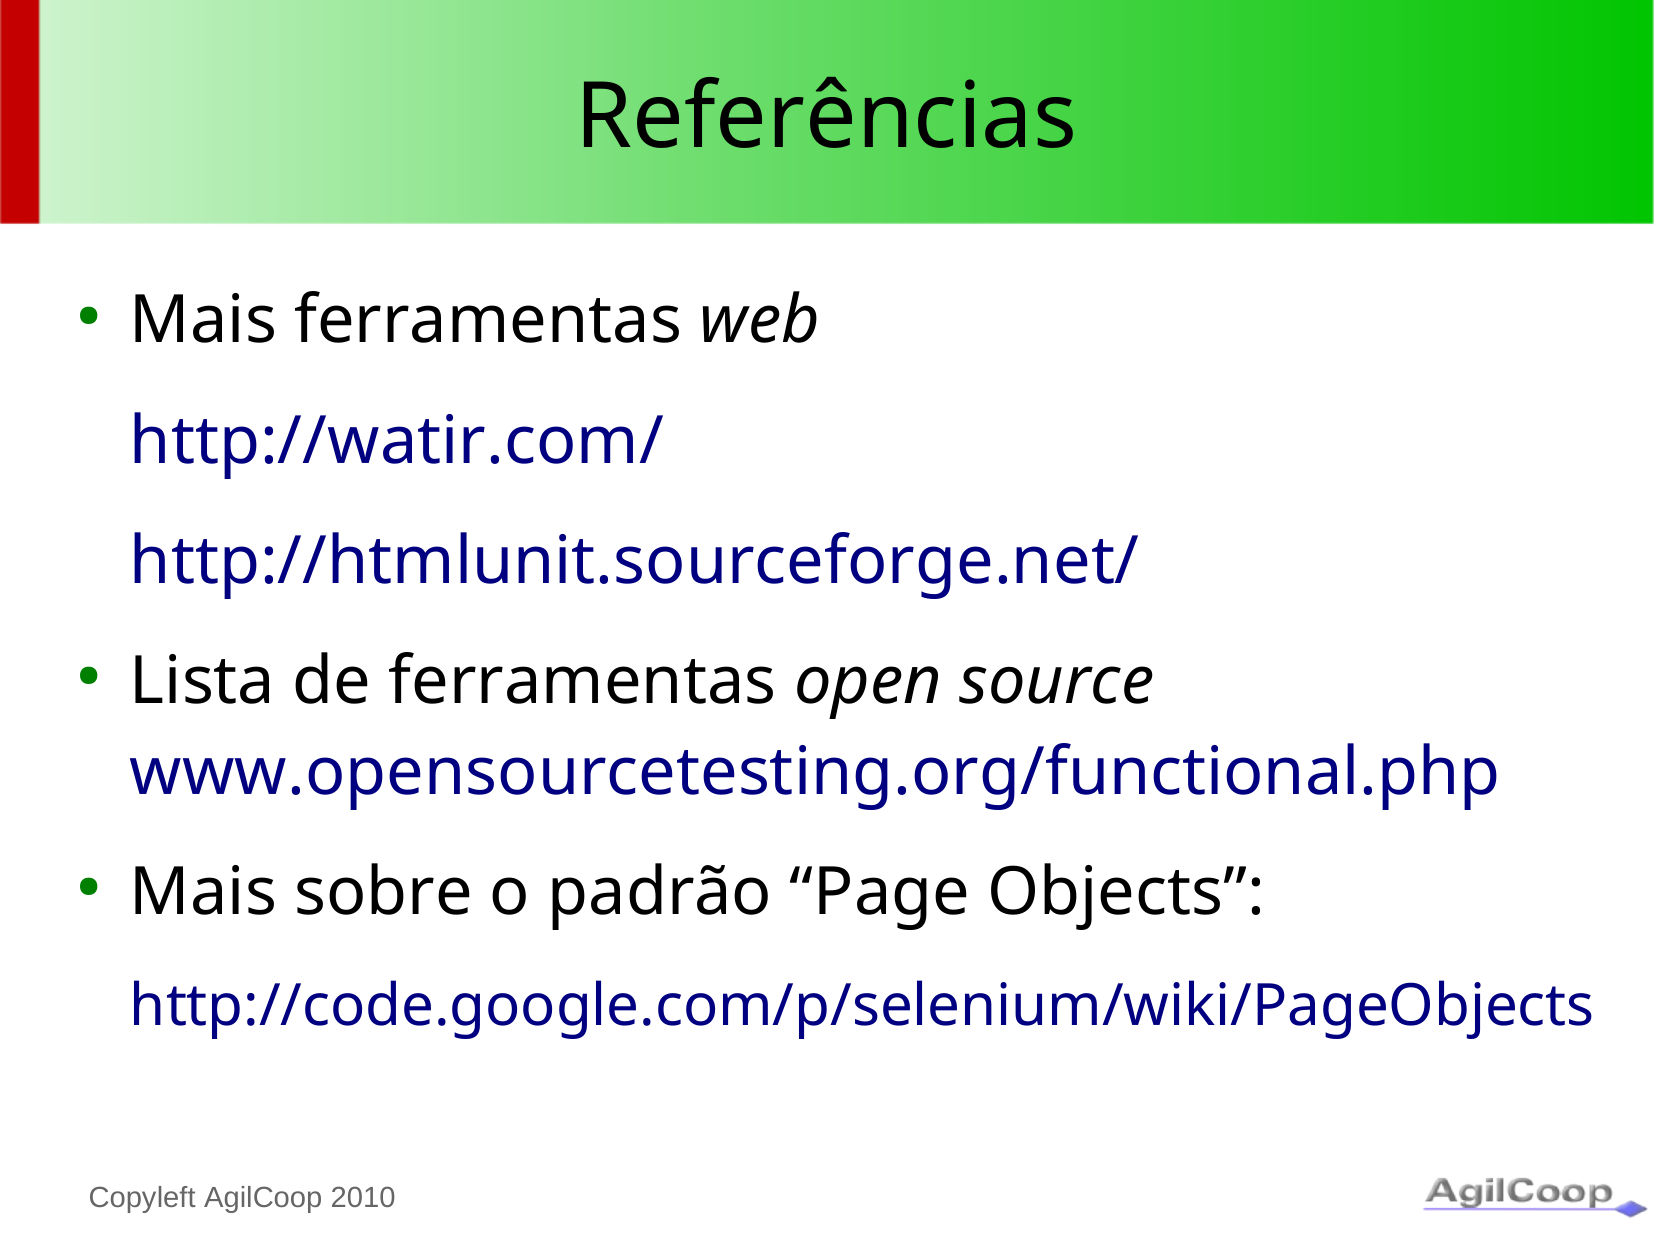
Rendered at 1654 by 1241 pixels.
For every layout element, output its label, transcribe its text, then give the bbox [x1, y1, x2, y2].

picture [0, 0, 1654, 1241]
title Referências [82, 15, 1571, 208]
list Mais ferramentas web http://watir.com/ http://htmlunit.sourceforge.net/ Lista de ferramentas open source www.opensourcetesting.org/functional.php Mais sobre o padrão “Page Objects”: http://code.google.com/p/selenium/wiki/PageObjects [59, 271, 1607, 1108]
